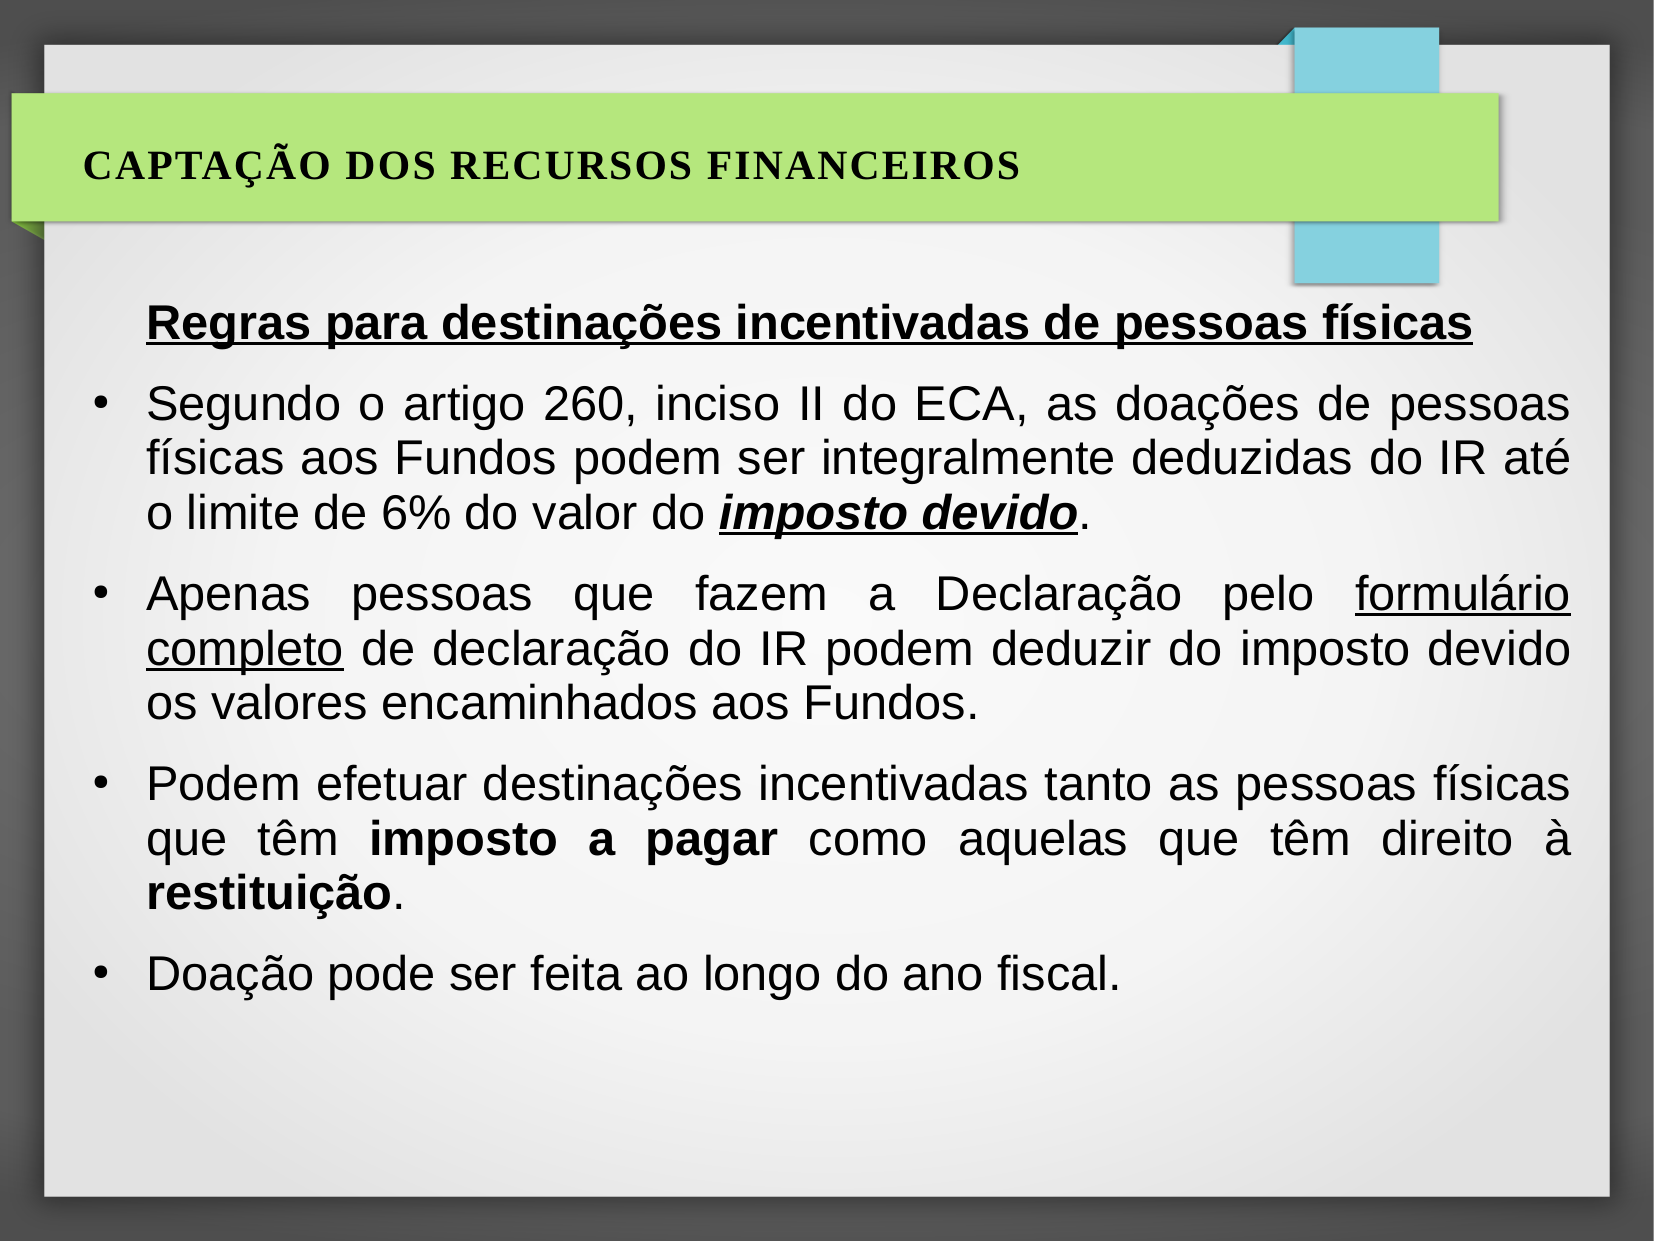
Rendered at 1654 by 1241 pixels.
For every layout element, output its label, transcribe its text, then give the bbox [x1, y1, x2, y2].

list Regras para destinações incentivadas de pessoas físicas Segundo o artigo 260, inciso II do ECA, as doações de pessoas físicas aos Fundos podem ser integralmente deduzidas do IR até o limite de 6% do valor do imposto devido. Apenas pessoas que fazem a Declaração pelo formulário completo de declaração do IR podem deduzir do imposto devido os valores encaminhados aos Fundos. Podem efetuar destinações incentivadas tanto as pessoas físicas que têm imposto a pagar como aquelas que têm direito à restituição. Doação pode ser feita ao longo do ano fiscal. [82, 295, 1571, 1015]
title CAPTAÇÃO DOS RECURSOS FINANCEIROS [82, 94, 1264, 213]
picture [0, 0, 1654, 1241]
